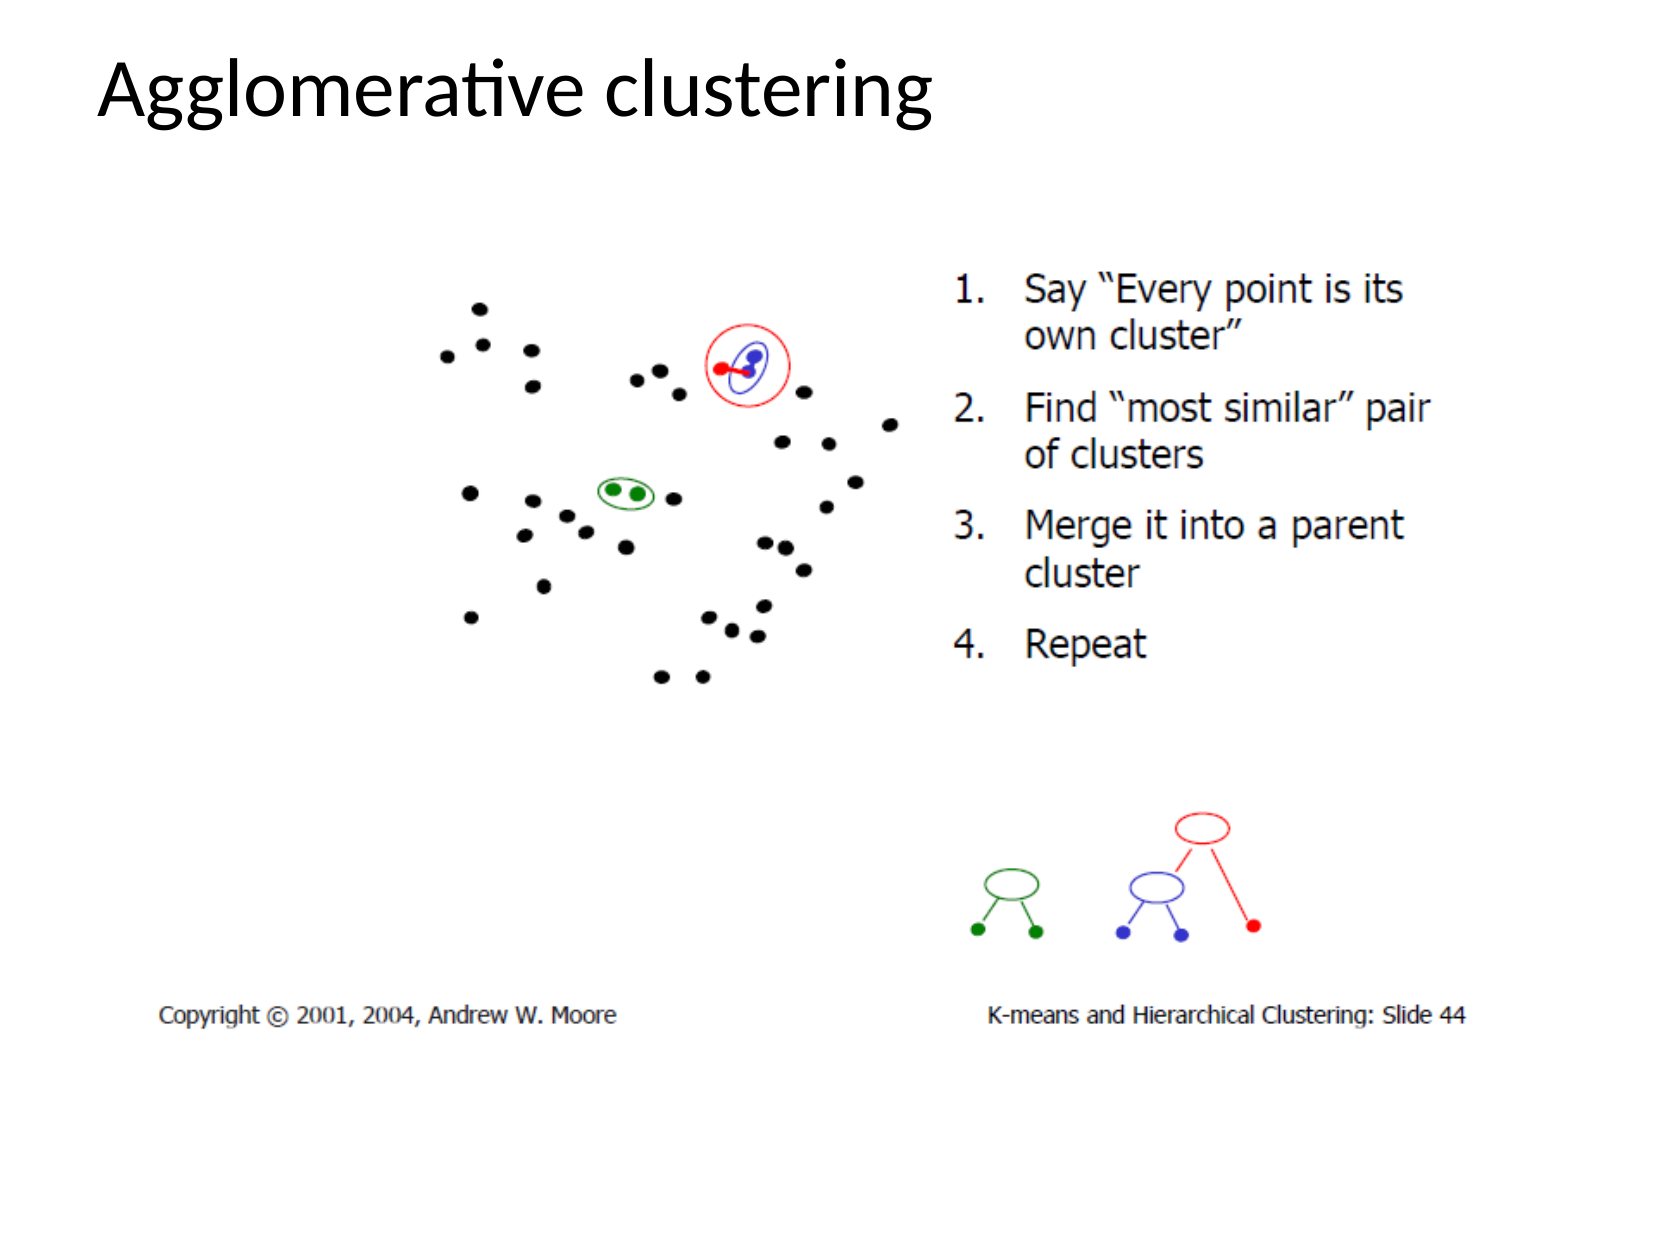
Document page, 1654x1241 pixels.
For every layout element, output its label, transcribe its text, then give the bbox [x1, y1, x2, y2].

picture [134, 179, 1491, 1036]
text_box Agglomerative clustering [82, 0, 1571, 166]
